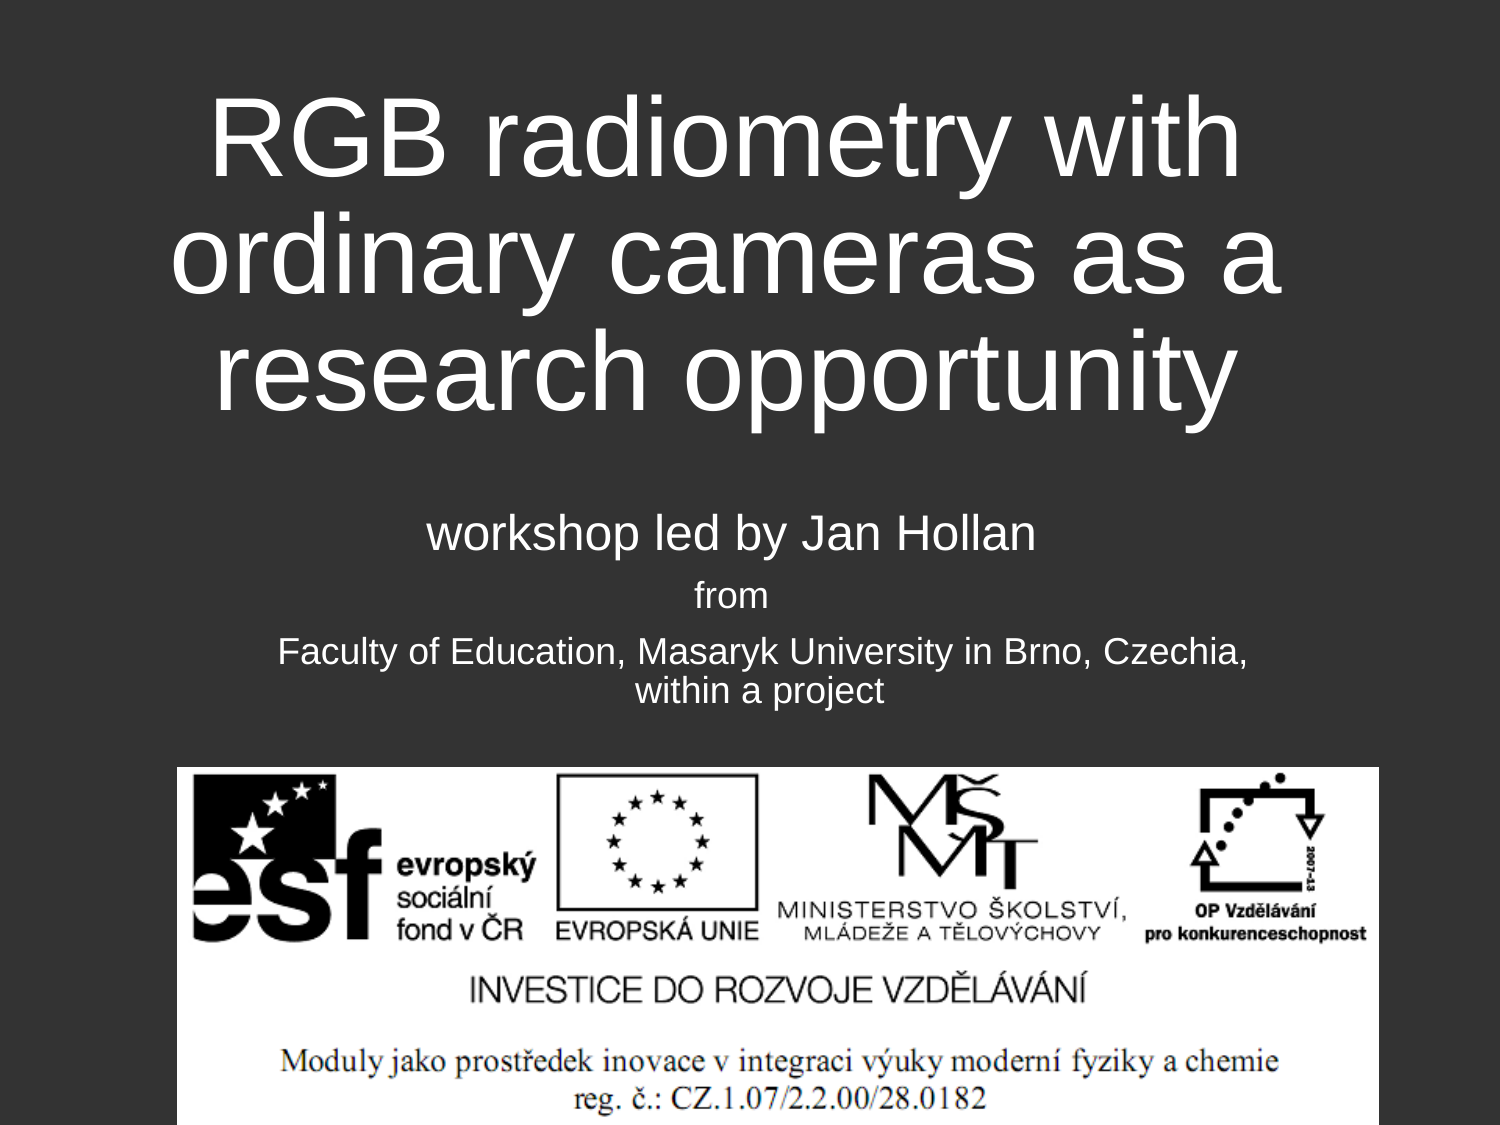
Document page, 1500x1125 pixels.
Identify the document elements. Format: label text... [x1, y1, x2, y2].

picture [177, 767, 1379, 1125]
subtitle workshop led by Jan Hollan from Faculty of Education, Masaryk University in Brno, Czechia, within a project [206, 502, 1257, 767]
title RGB radiometry with ordinary cameras as a research opportunity [88, 76, 1364, 561]
